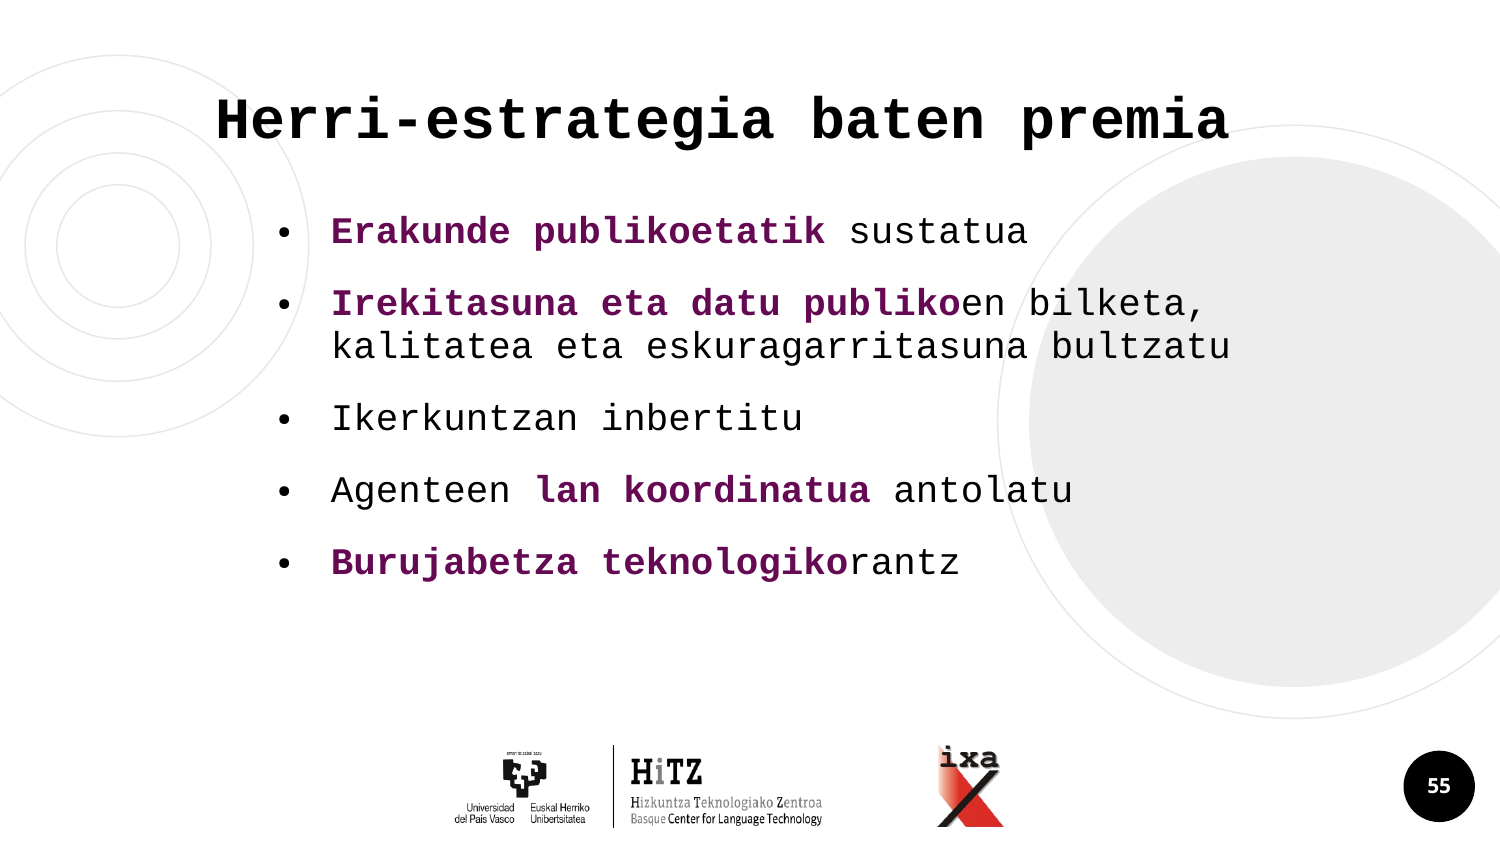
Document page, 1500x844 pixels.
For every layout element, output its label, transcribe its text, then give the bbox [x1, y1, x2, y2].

text_box Herri-estrategia baten premia [200, 82, 1335, 178]
text_box <zenbakia> [1403, 750, 1475, 823]
picture [937, 744, 1004, 827]
picture [450, 745, 827, 828]
list Erakunde publikoetatik sustatua Irekitasuna eta datu publikoen bilketa, kalitatea eta eskuragarritasuna bultzatu Ikerkuntzan inbertitu Agenteen lan koordinatua antolatu Burujabetza teknologikorantz [259, 212, 1288, 666]
